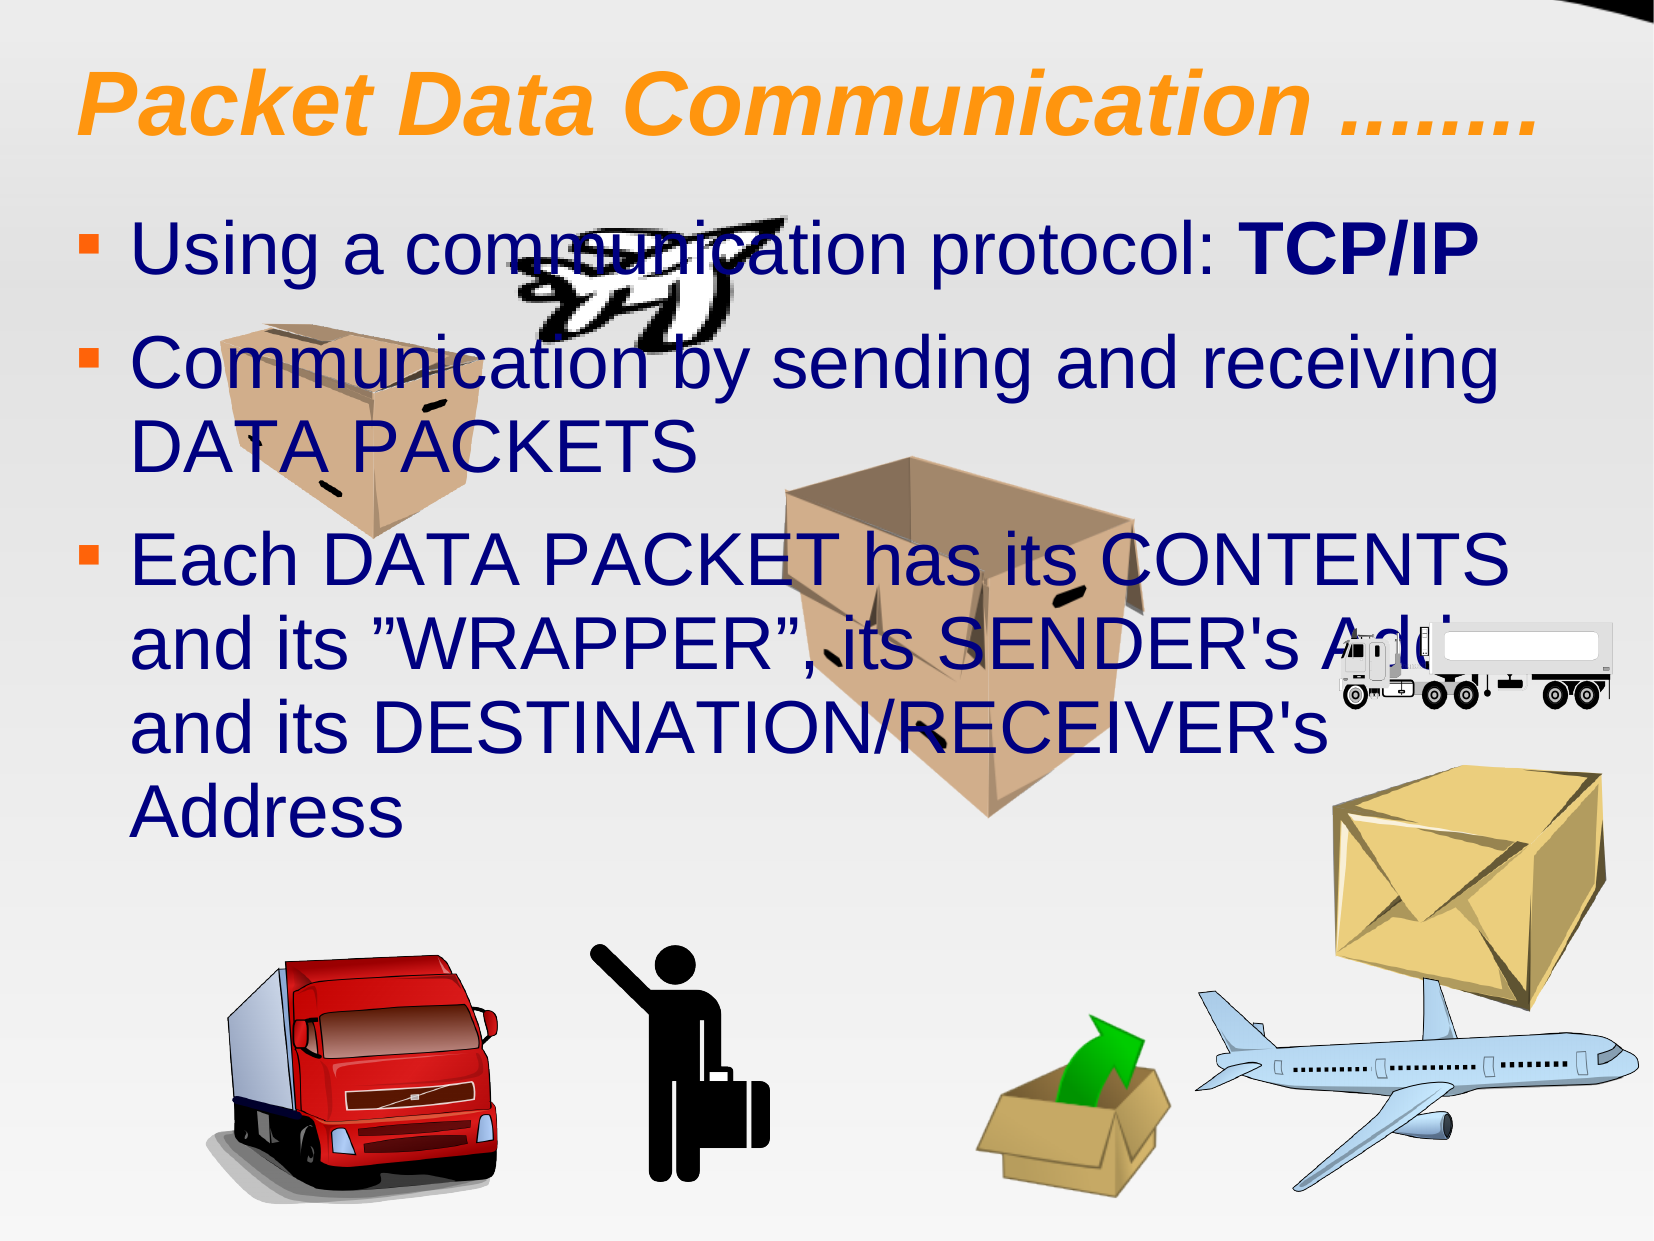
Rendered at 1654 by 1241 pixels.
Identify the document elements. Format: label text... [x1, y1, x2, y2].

picture [0, 0, 1654, 1241]
list Using a communication protocol: TCP/IP Communication by sending and receiving DATA PACKETS Each DATA PACKET has its CONTENTS and its ”WRAPPER”, its SENDER's Address and its DESTINATION/RECEIVER's Address [59, 206, 1624, 1120]
title Packet Data Communication ........ [76, 7, 1565, 200]
